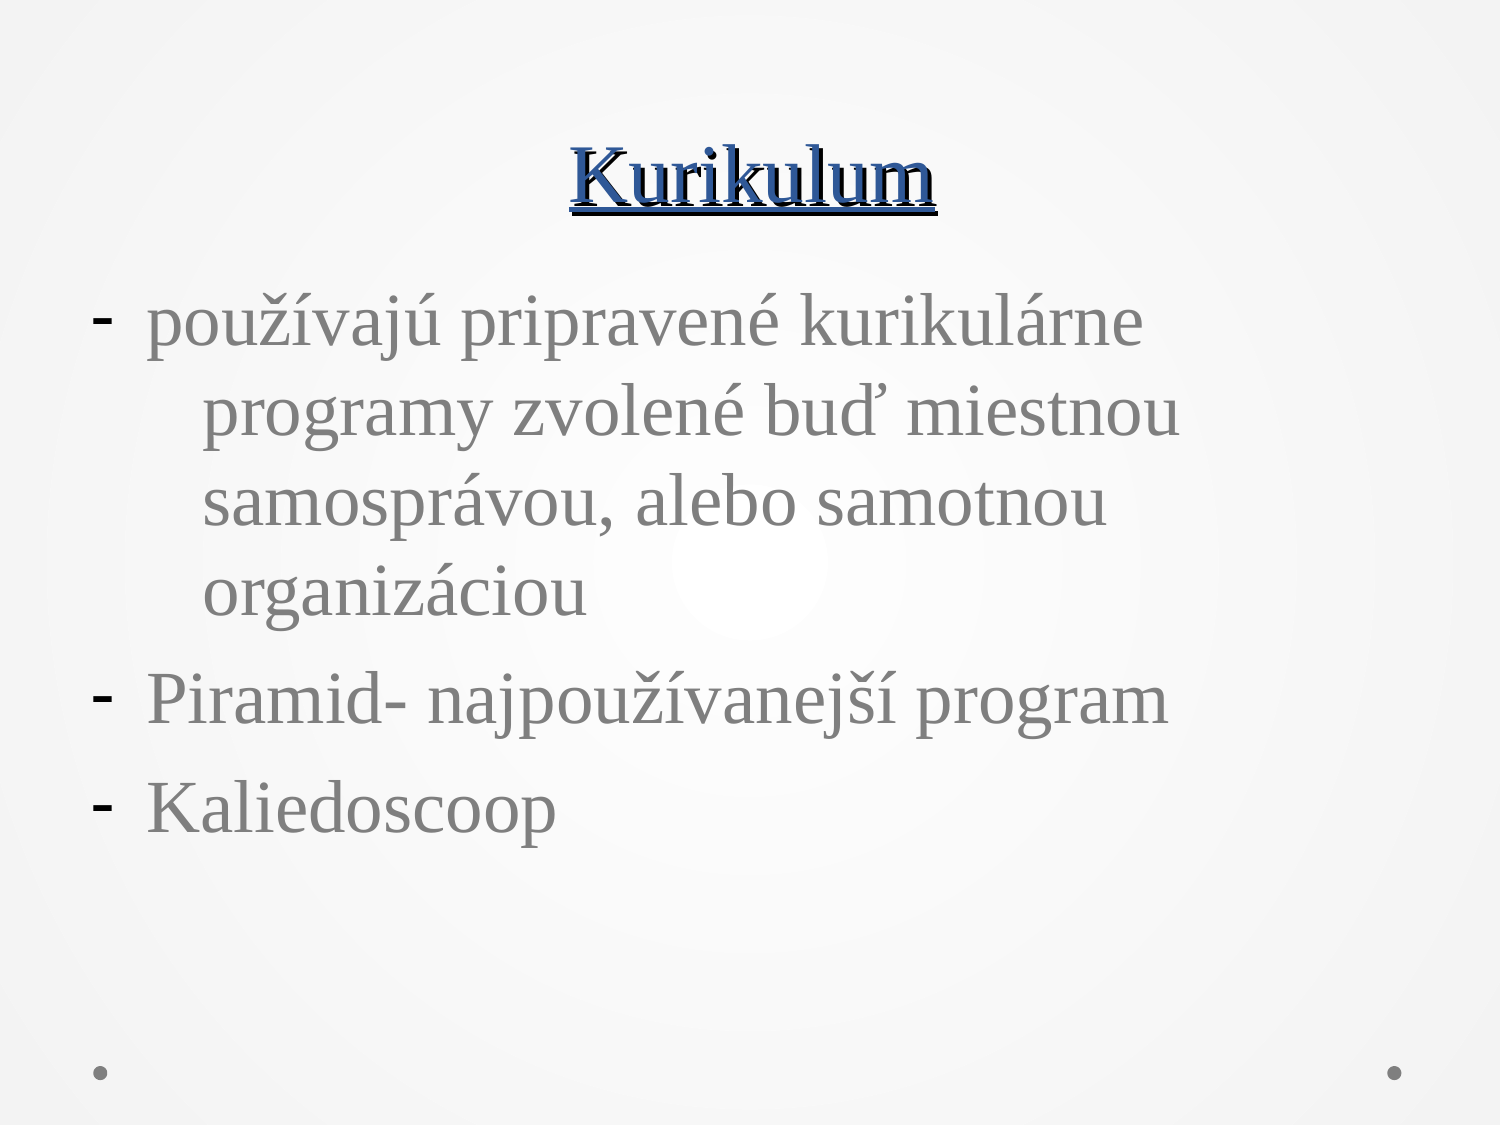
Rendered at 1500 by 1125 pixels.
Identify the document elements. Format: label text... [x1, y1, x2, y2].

title Kurikulum [76, 42, 1427, 228]
list používajú pripravené kurikulárne programy zvolené buď miestnou samosprávou, alebo samotnou organizáciou Piramid- najpoužívanejší program Kaliedoscoop [75, 262, 1426, 1005]
